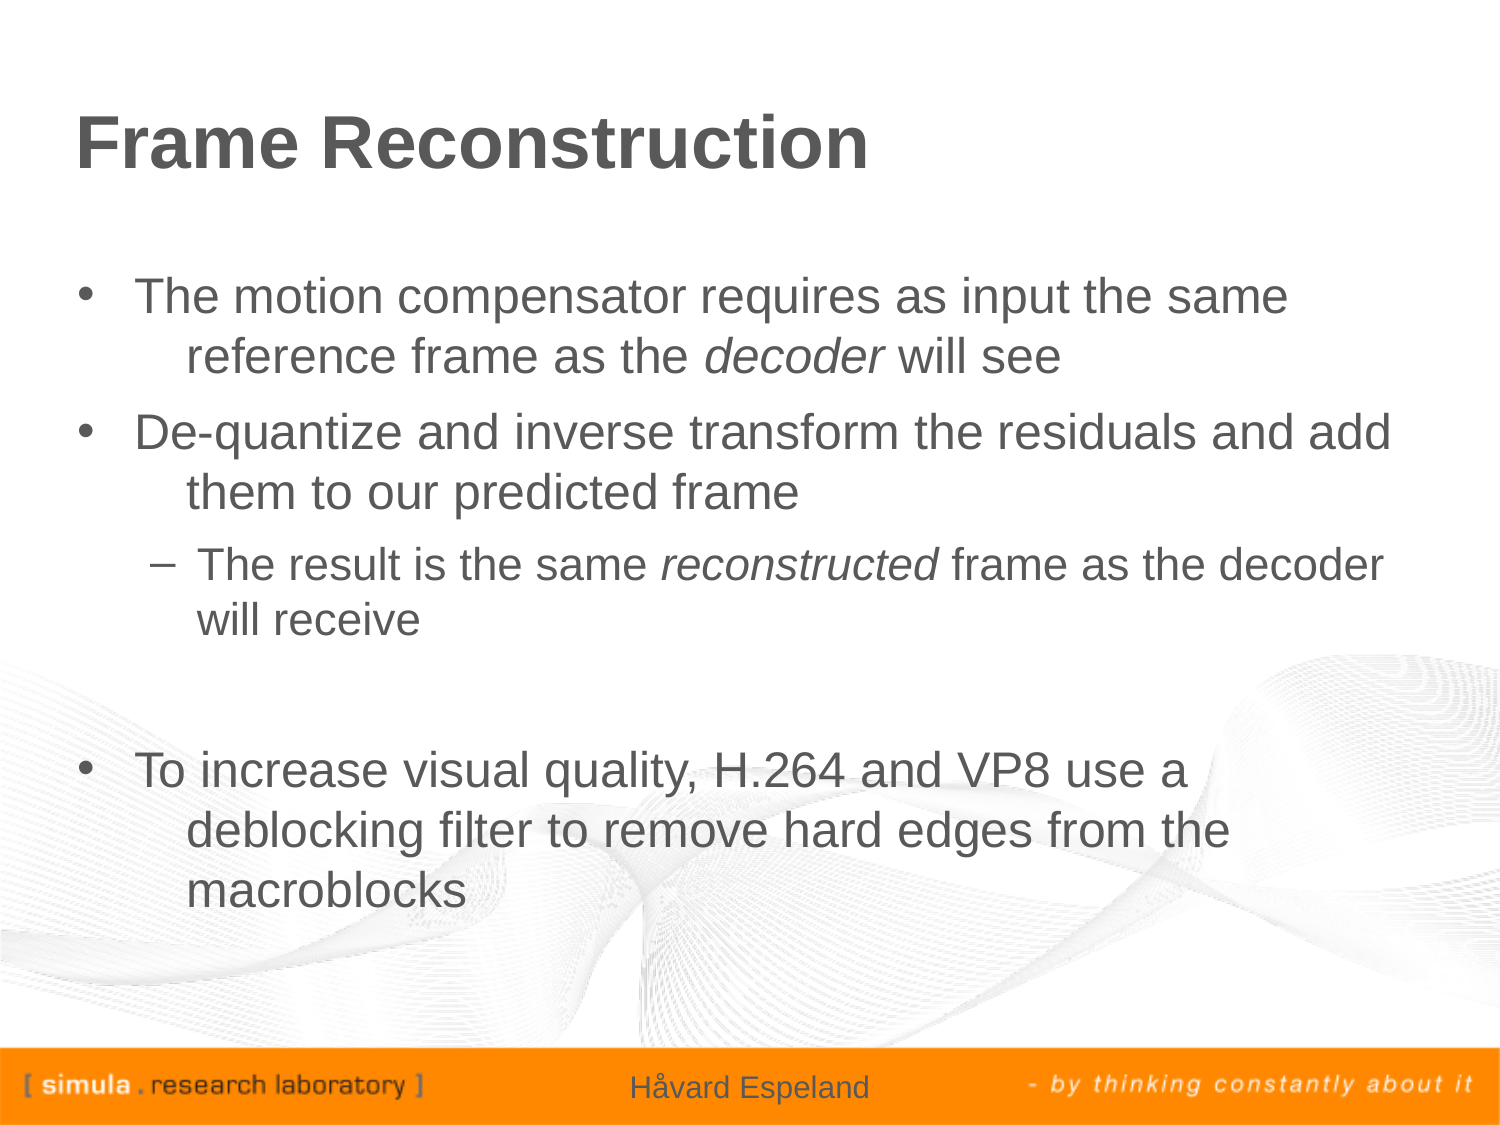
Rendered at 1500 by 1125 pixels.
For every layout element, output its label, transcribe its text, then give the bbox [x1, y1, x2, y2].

picture [0, 654, 1500, 1125]
title Frame Reconstruction [75, 52, 1425, 226]
list The motion compensator requires as input the same reference frame as the decoder will see De-quantize and inverse transform the residuals and add them to our predicted frame The result is the same reconstructed frame as the decoder will receive To increase visual quality, H.264 and VP8 use a deblocking filter to remove hard edges from the macroblocks [75, 263, 1425, 1006]
